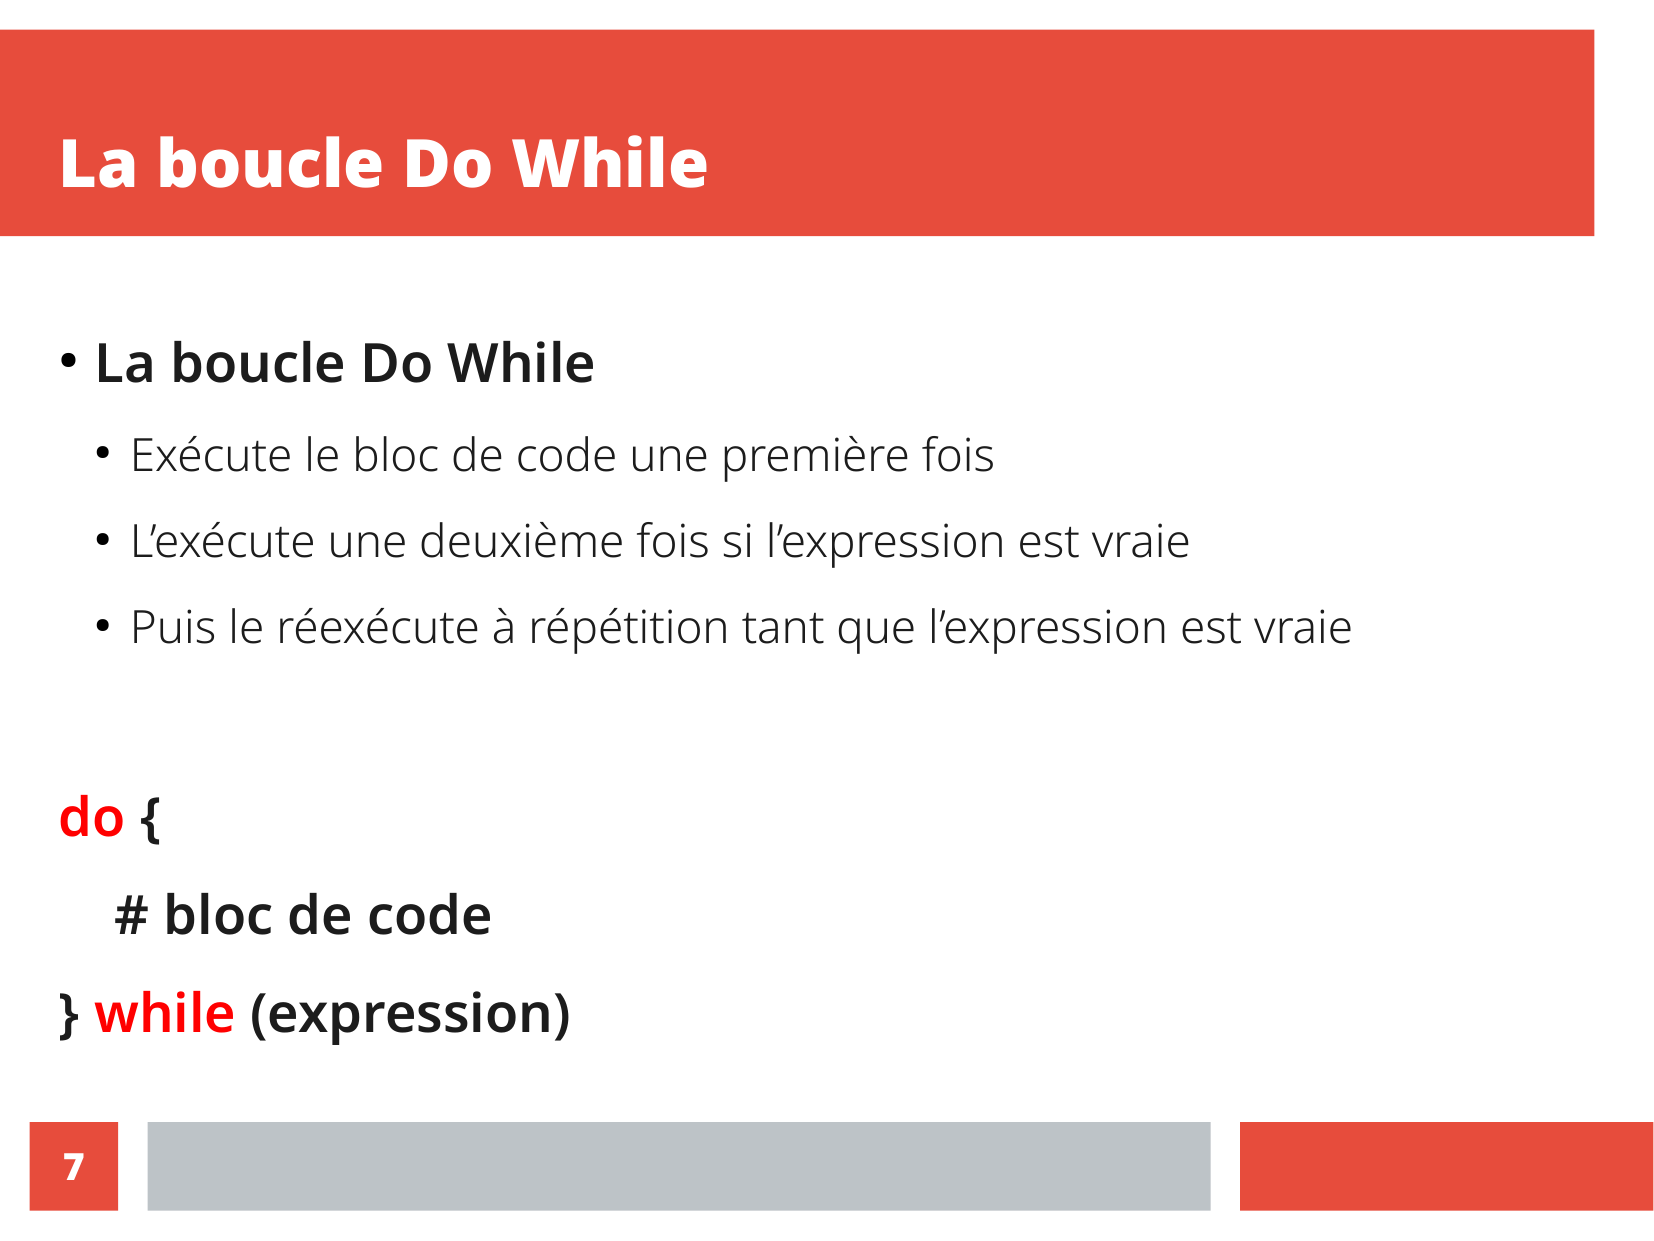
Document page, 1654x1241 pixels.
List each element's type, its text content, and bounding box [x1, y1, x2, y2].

title La boucle Do While [59, 59, 1595, 207]
list La boucle Do While Exécute le bloc de code une première fois L’exécute une deuxième fois si l’expression est vraie Puis le réexécute à répétition tant que l’expression est vraie do { # bloc de code } while (expression) [59, 324, 1565, 1093]
